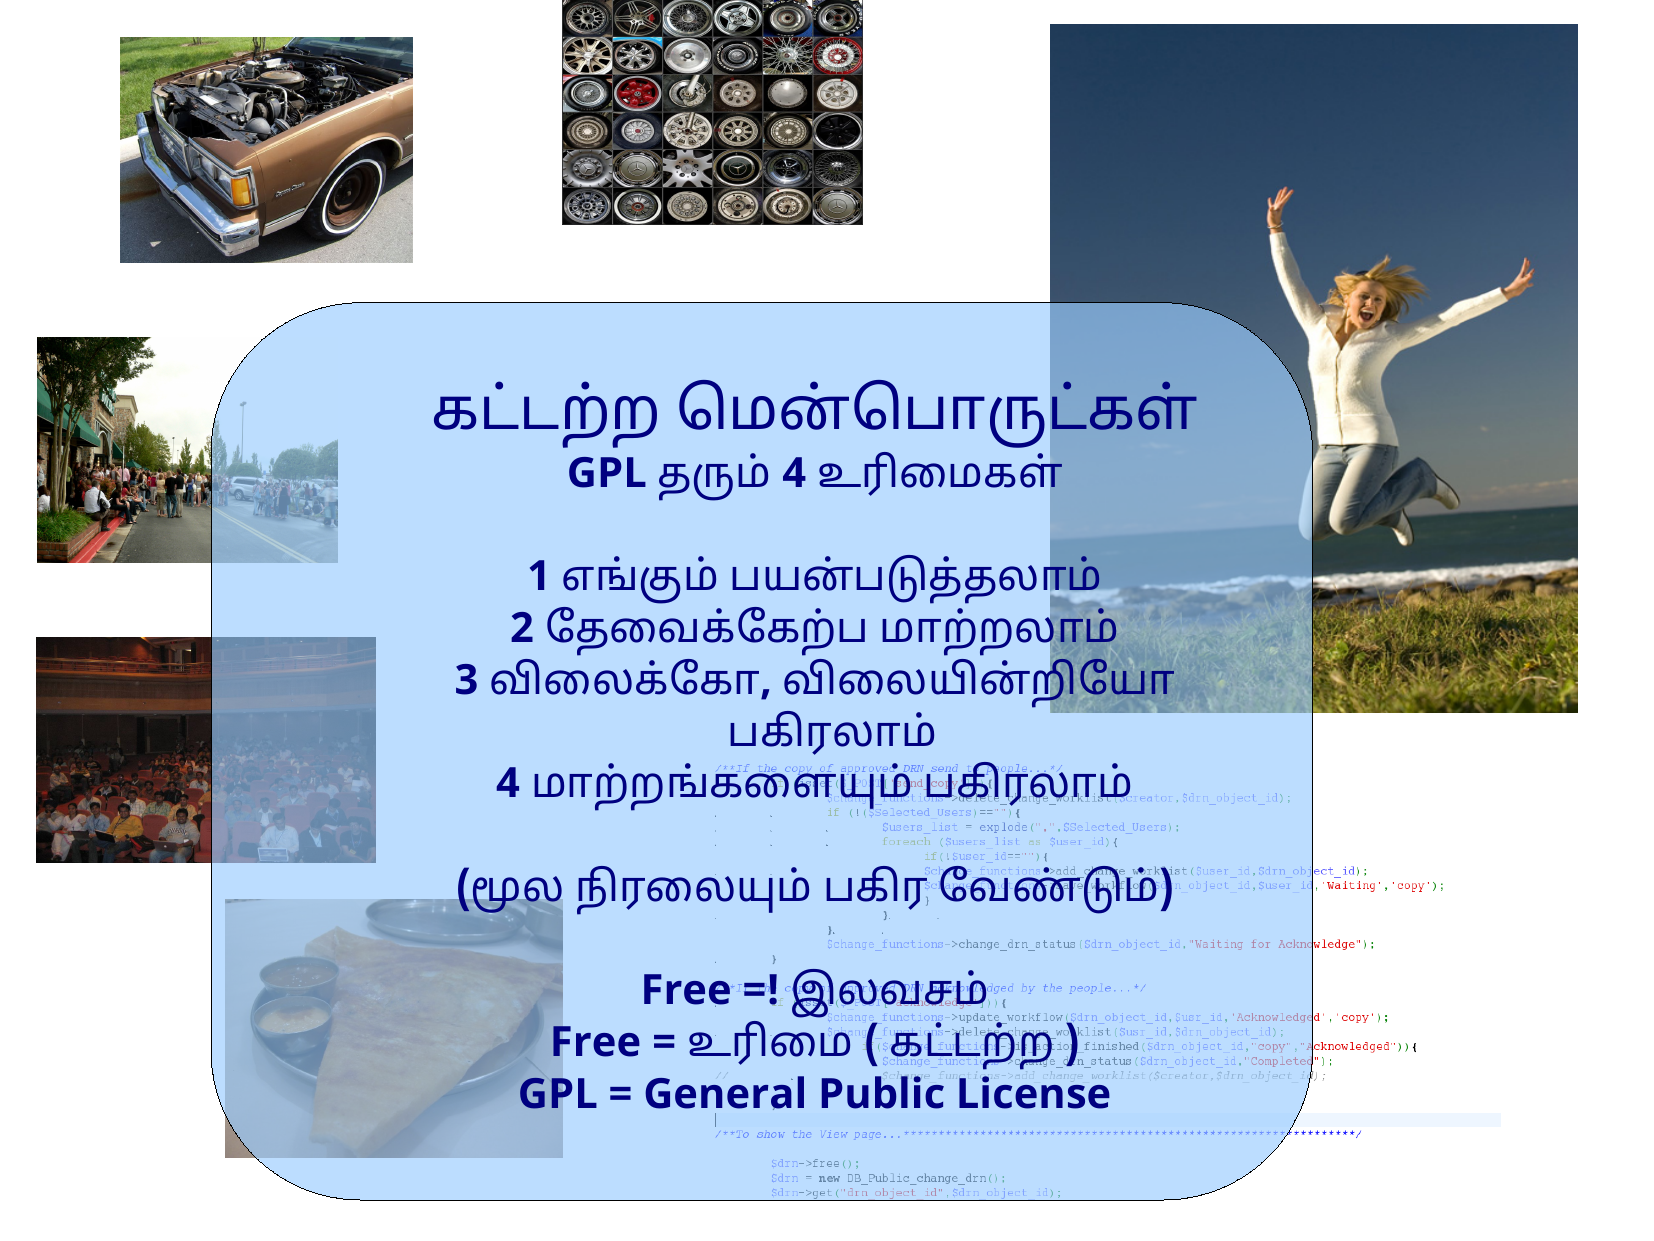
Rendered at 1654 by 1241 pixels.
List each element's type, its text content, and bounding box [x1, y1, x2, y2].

picture [562, 0, 863, 226]
picture [225, 1116, 255, 1158]
picture [37, 337, 264, 563]
picture [1050, 24, 1578, 713]
picture [1164, 749, 1501, 1201]
text_box கட்டற்ற மென்பொருட்கள் GPL தரும் 4 உரிமைகள் 1 எங்கும் பயன்படுத்தலாம் 2 தேவைக்கேற்ப மாற்றலாம் 3 விலைக்கோ, விலையின்றியோ பகிரலாம் 4 மாற்றங்களையும் பகிரலாம் (மூல நிரலையும் பகிர வேண்டும்) Free =! இலவசம் Free = உரிமை ( கட்டற்ற ) GPL = General Public License [211, 302, 1313, 1201]
picture [120, 37, 413, 263]
picture [36, 637, 211, 863]
